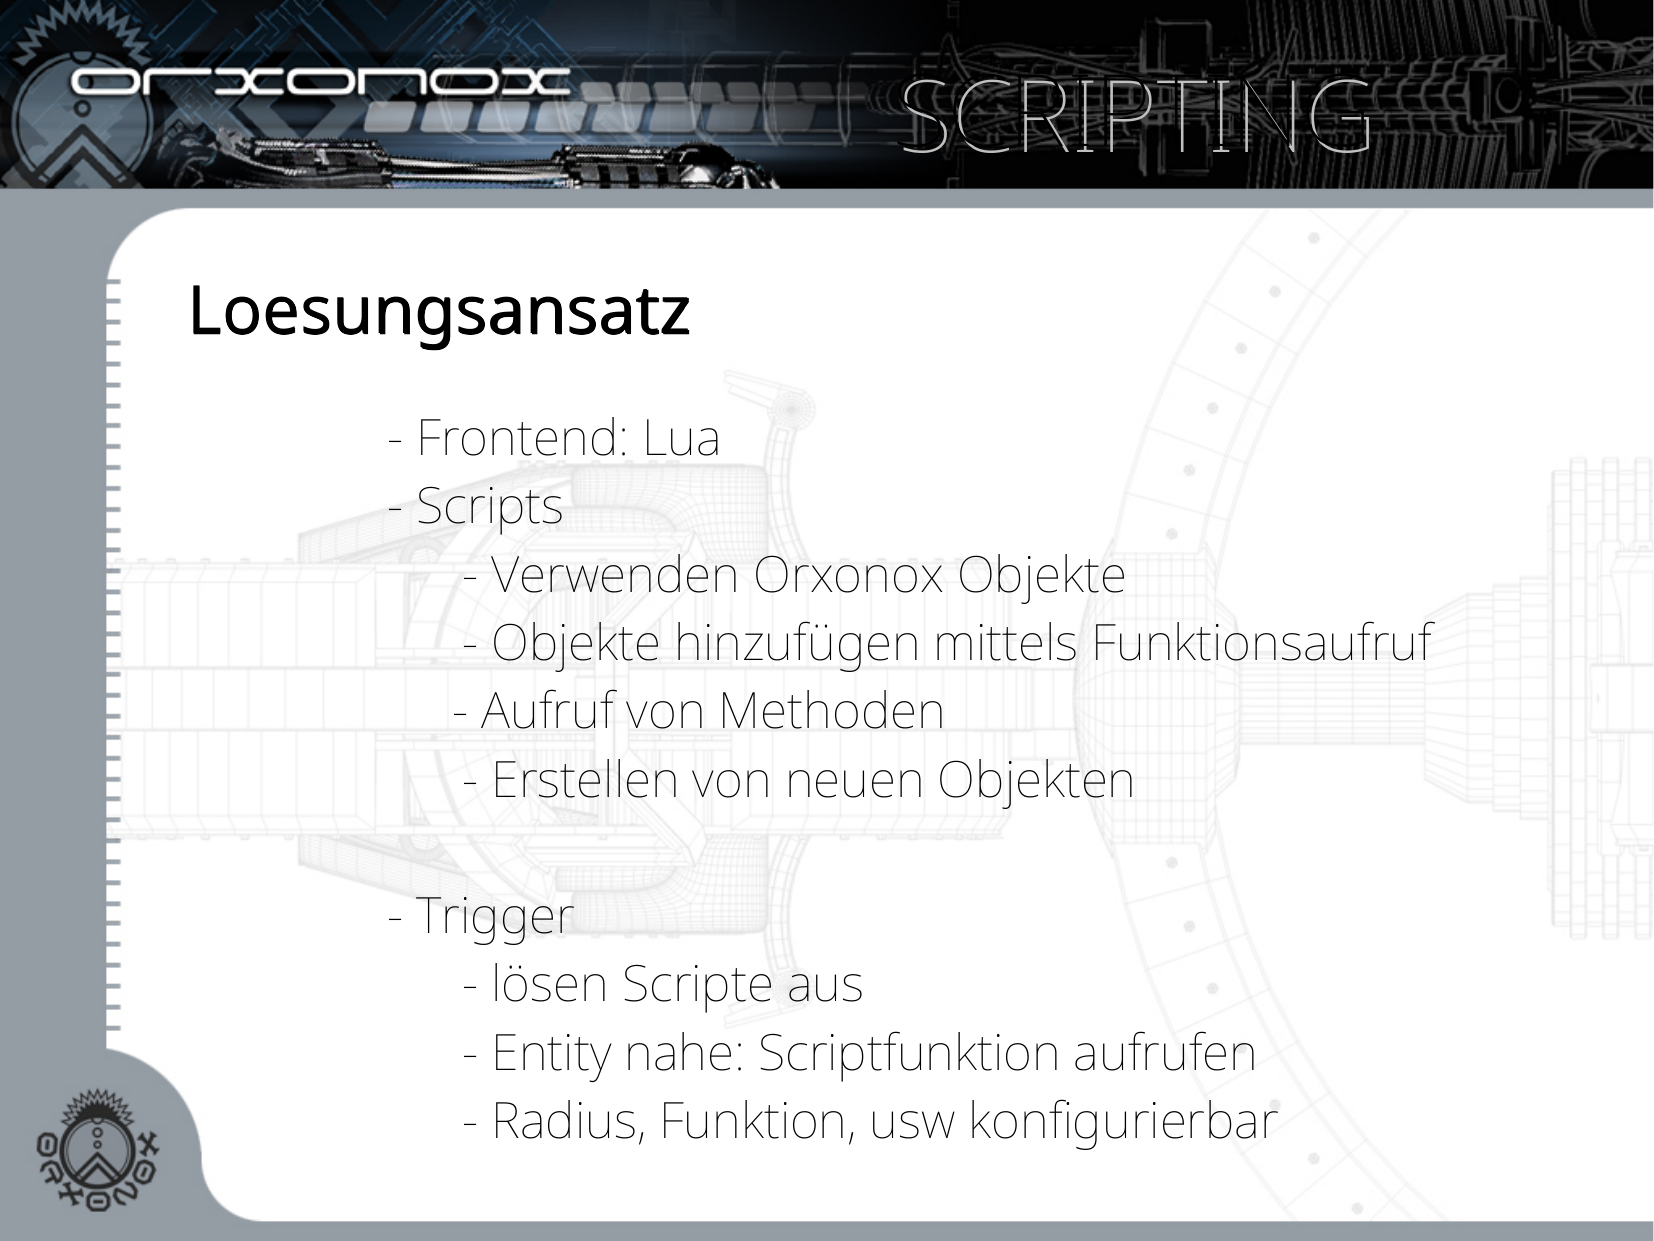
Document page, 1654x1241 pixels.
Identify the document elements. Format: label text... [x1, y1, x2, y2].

text_box - Frontend: Lua - Scripts - Verwenden Orxonox Objekte - Objekte hinzufügen mittels Funktionsaufruf - Aufruf von Methoden - Erstellen von neuen Objekten - Trigger - lösen Scripte aus - Entity nahe: Scriptfunktion aufrufen - Radius, Funktion, usw konfigurierbar [337, 394, 1613, 1167]
picture [0, 0, 1654, 1241]
text_box SCRIPTING [842, 32, 1444, 164]
text_box Loesungsansatz [187, 262, 1556, 341]
